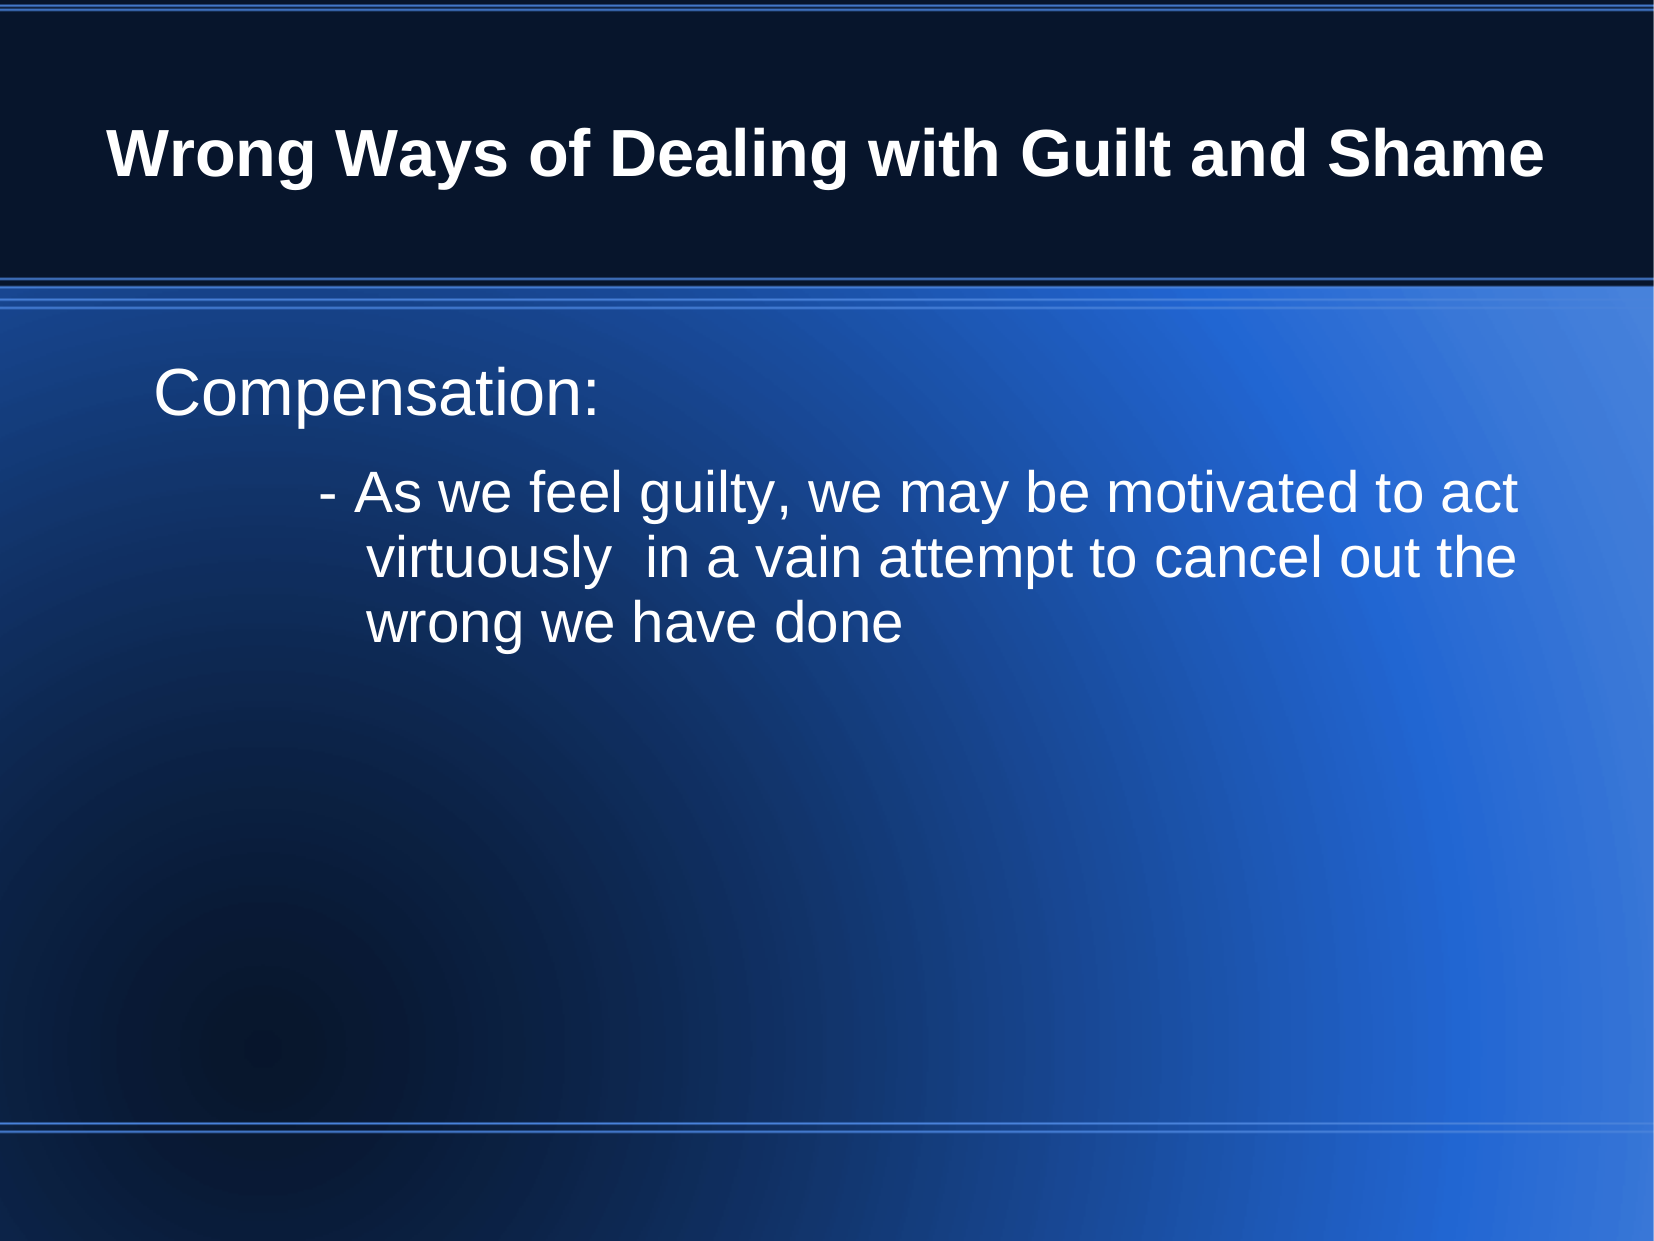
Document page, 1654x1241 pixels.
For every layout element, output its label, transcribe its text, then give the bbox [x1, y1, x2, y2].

list Compensation: - As we feel guilty, we may be motivated to act virtuously in a vain attempt to cancel out the wrong we have done [82, 355, 1571, 1058]
picture [0, 0, 1654, 1241]
title Wrong Ways of Dealing with Guilt and Shame [82, 49, 1571, 257]
